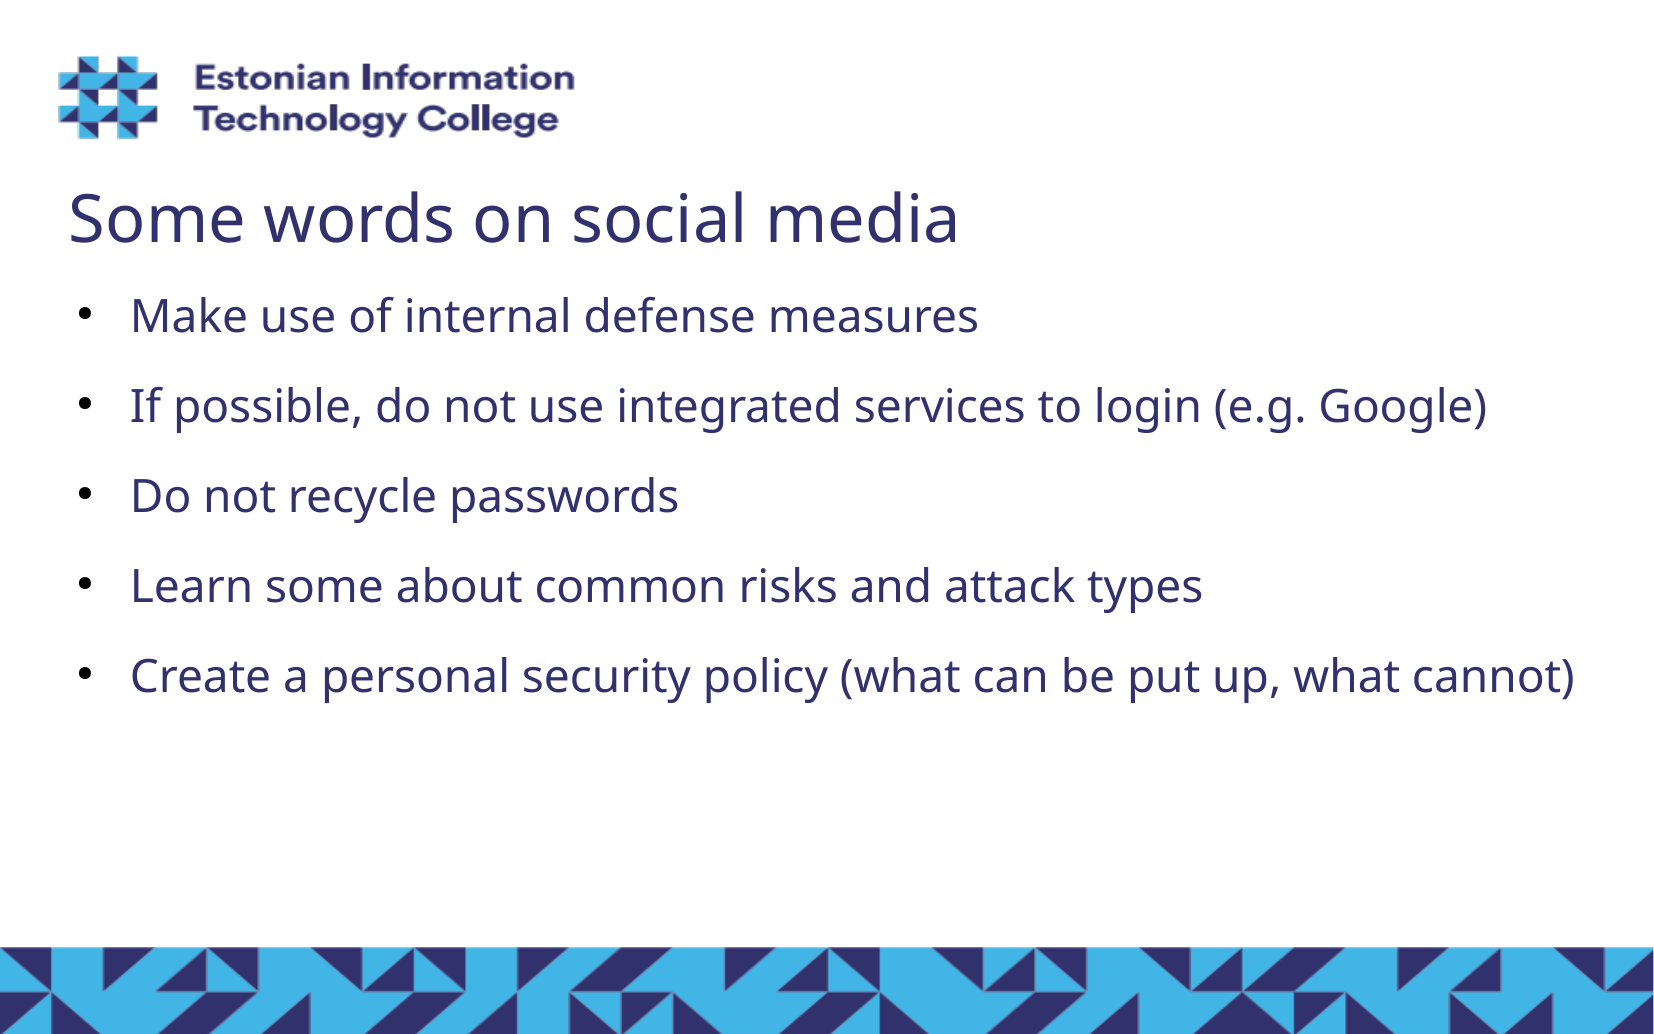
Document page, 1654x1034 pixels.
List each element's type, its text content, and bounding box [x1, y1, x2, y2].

title Some words on social media [68, 147, 1536, 283]
list Make use of internal defense measures If possible, do not use integrated services to login (e.g. Google) Do not recycle passwords Learn some about common risks and attack types Create a personal security policy (what can be put up, what cannot) [59, 283, 1595, 936]
